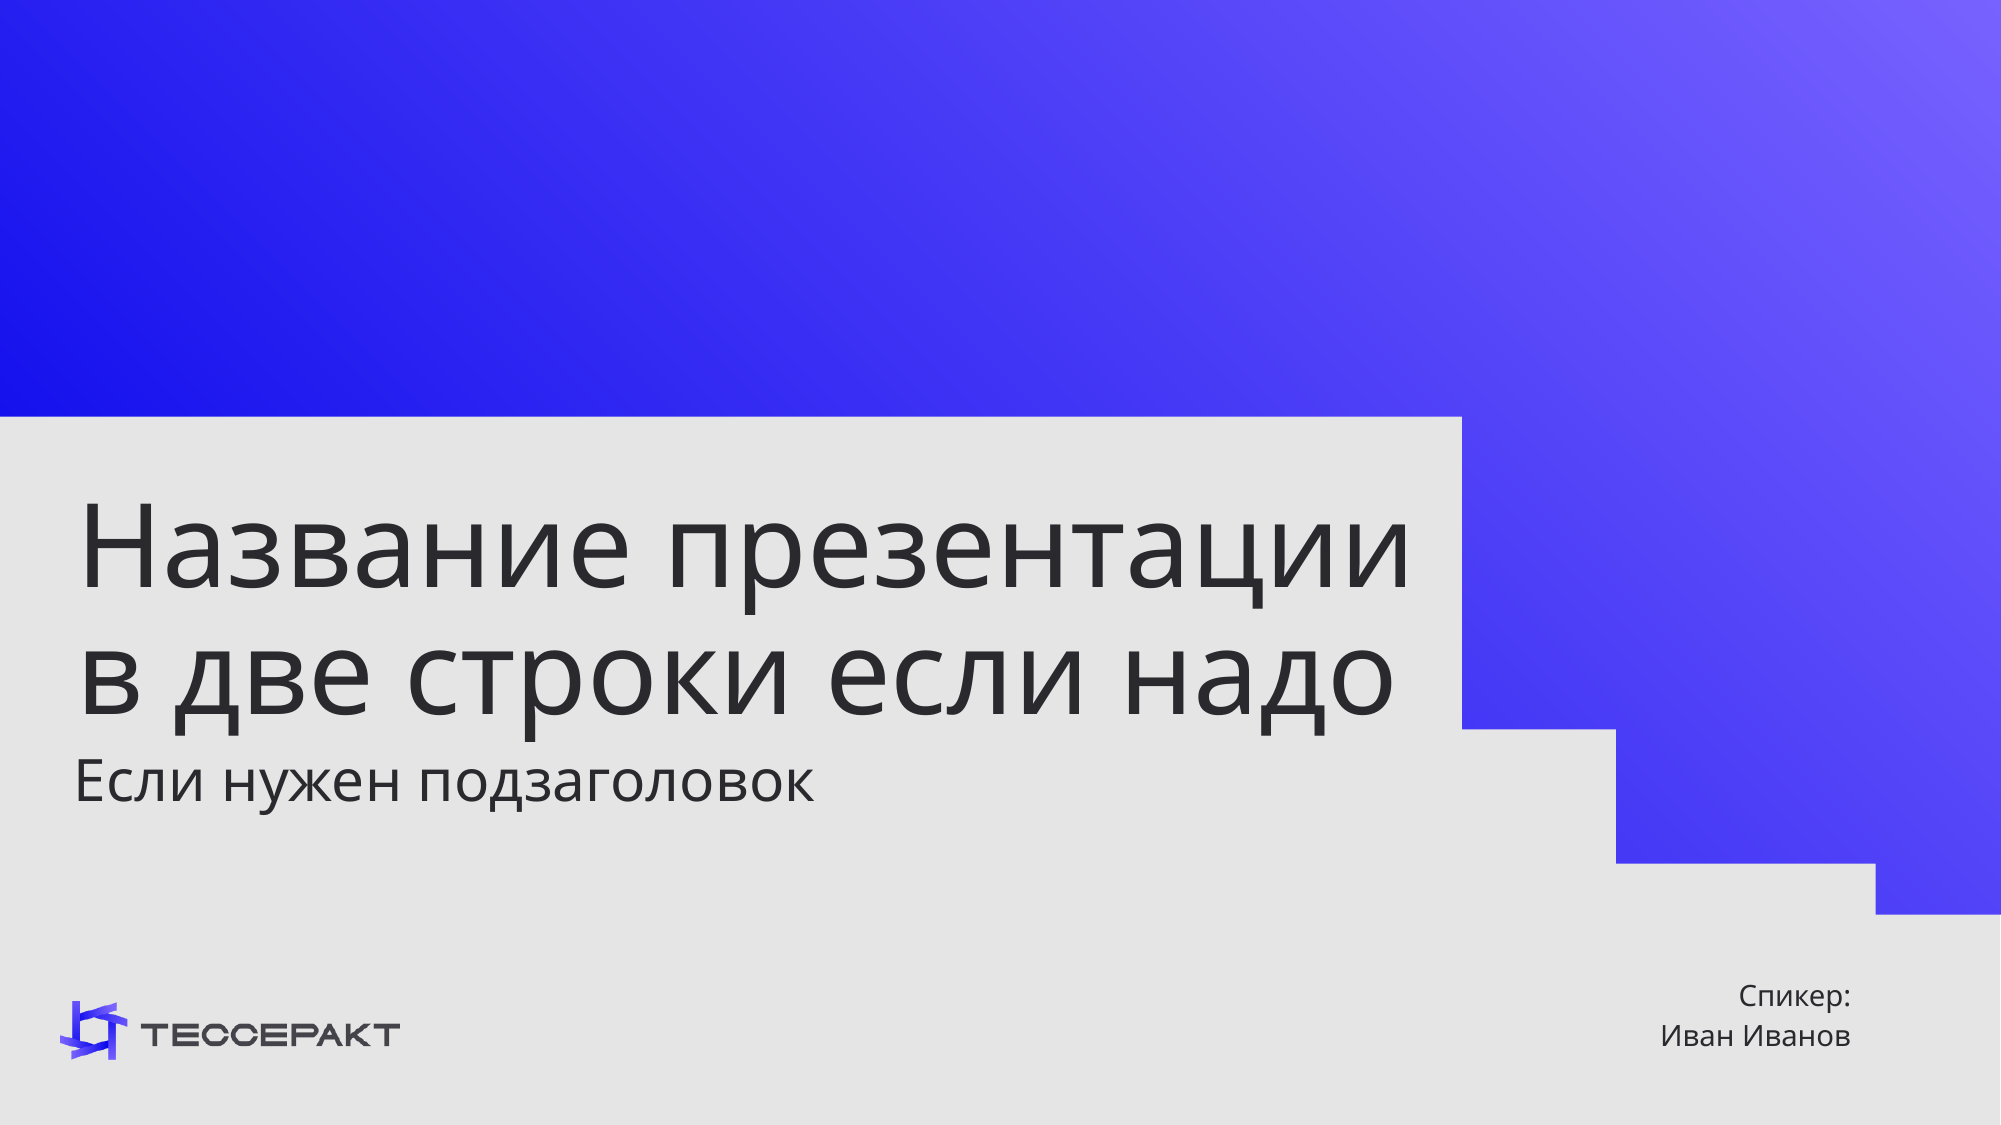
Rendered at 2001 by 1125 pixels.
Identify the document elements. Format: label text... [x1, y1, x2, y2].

list Если нужен подзаголовок [59, 731, 1211, 827]
list Спикер: Иван Иванов [1598, 967, 1949, 1063]
title Название презентации в две строки если надо [60, 464, 1445, 763]
picture [60, 1001, 400, 1060]
